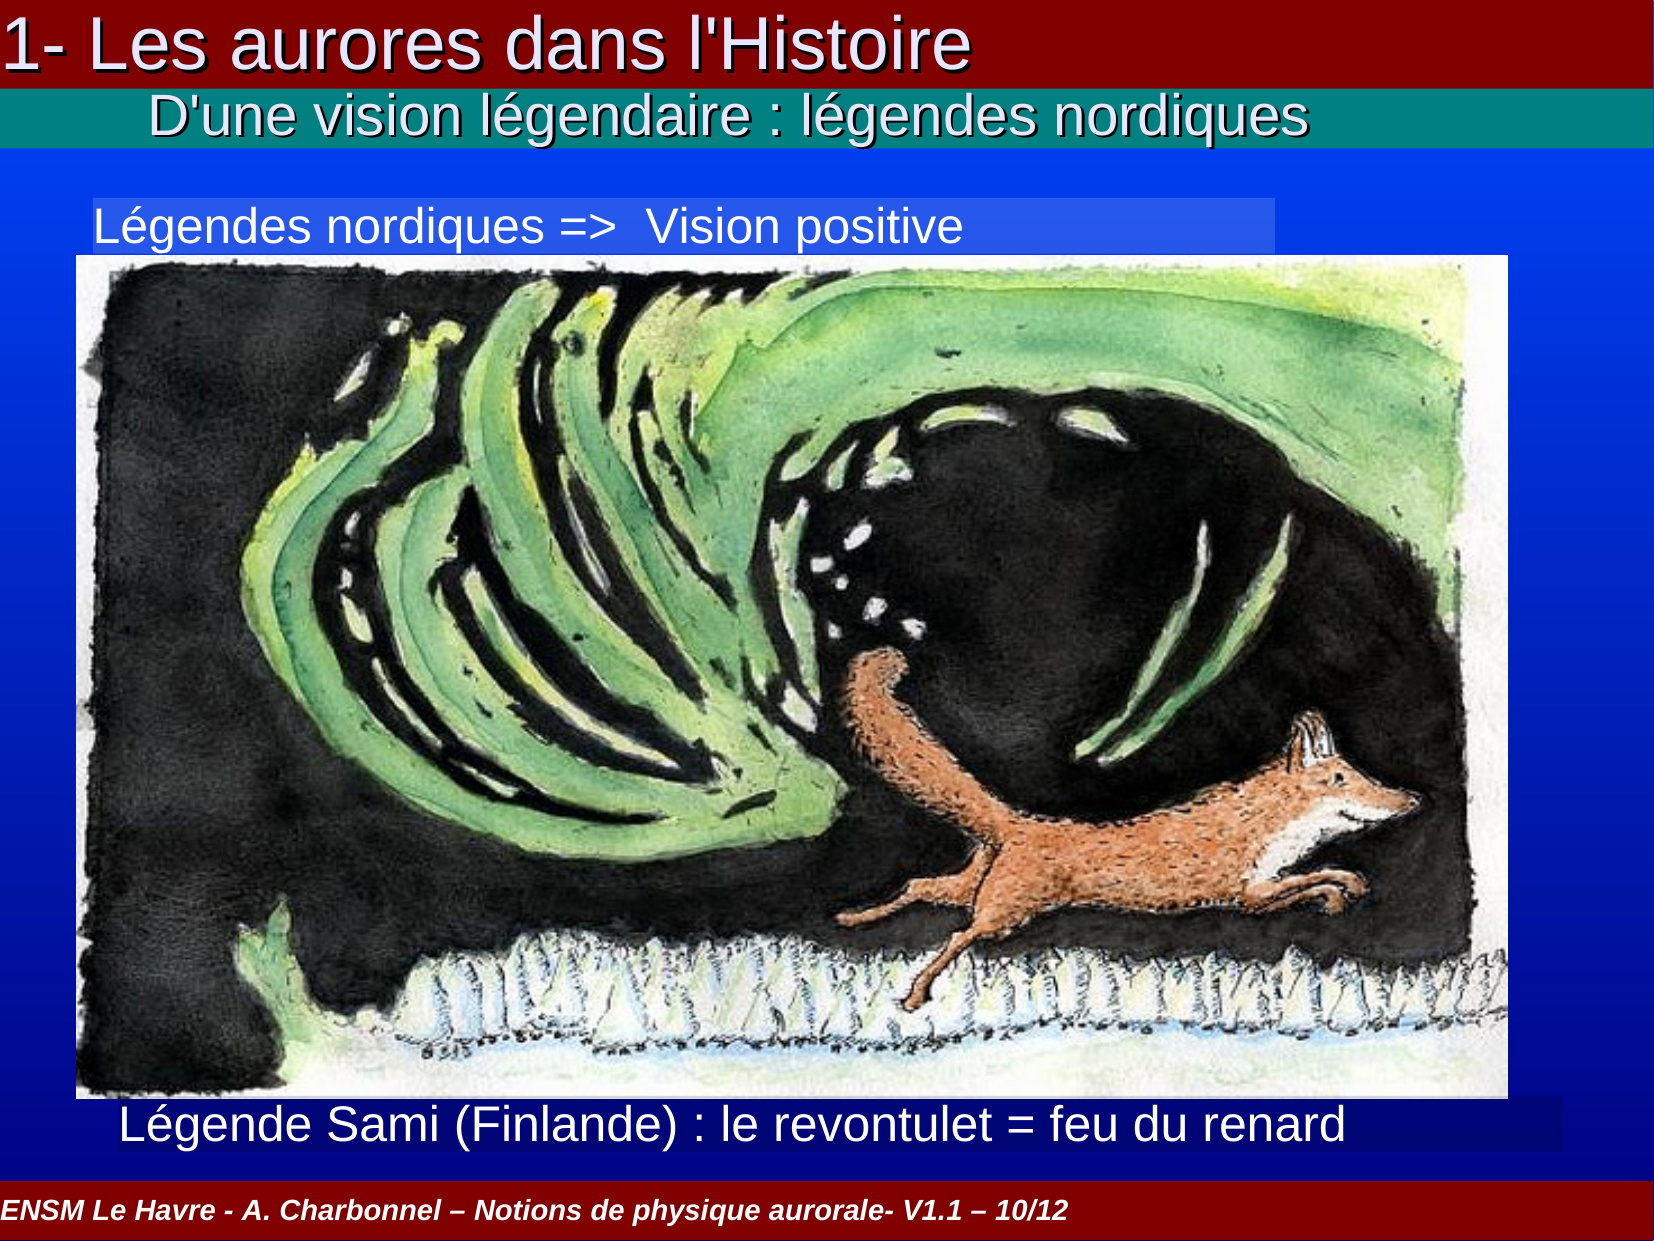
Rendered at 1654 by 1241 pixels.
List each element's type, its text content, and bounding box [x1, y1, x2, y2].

text_box Légende Sami (Finlande) : le revontulet = feu du renard [118, 1095, 1564, 1152]
picture [76, 255, 1508, 1099]
title 1- Les aurores dans l'Histoire [0, 0, 1654, 89]
title D'une vision légendaire : légendes nordiques [0, 89, 1654, 149]
text_box Légendes nordiques => Vision positive [92, 197, 1275, 254]
text_box ENSM Le Havre - A. Charbonnel – Notions de physique aurorale- V1.1 – 10/12 [0, 1181, 1654, 1241]
